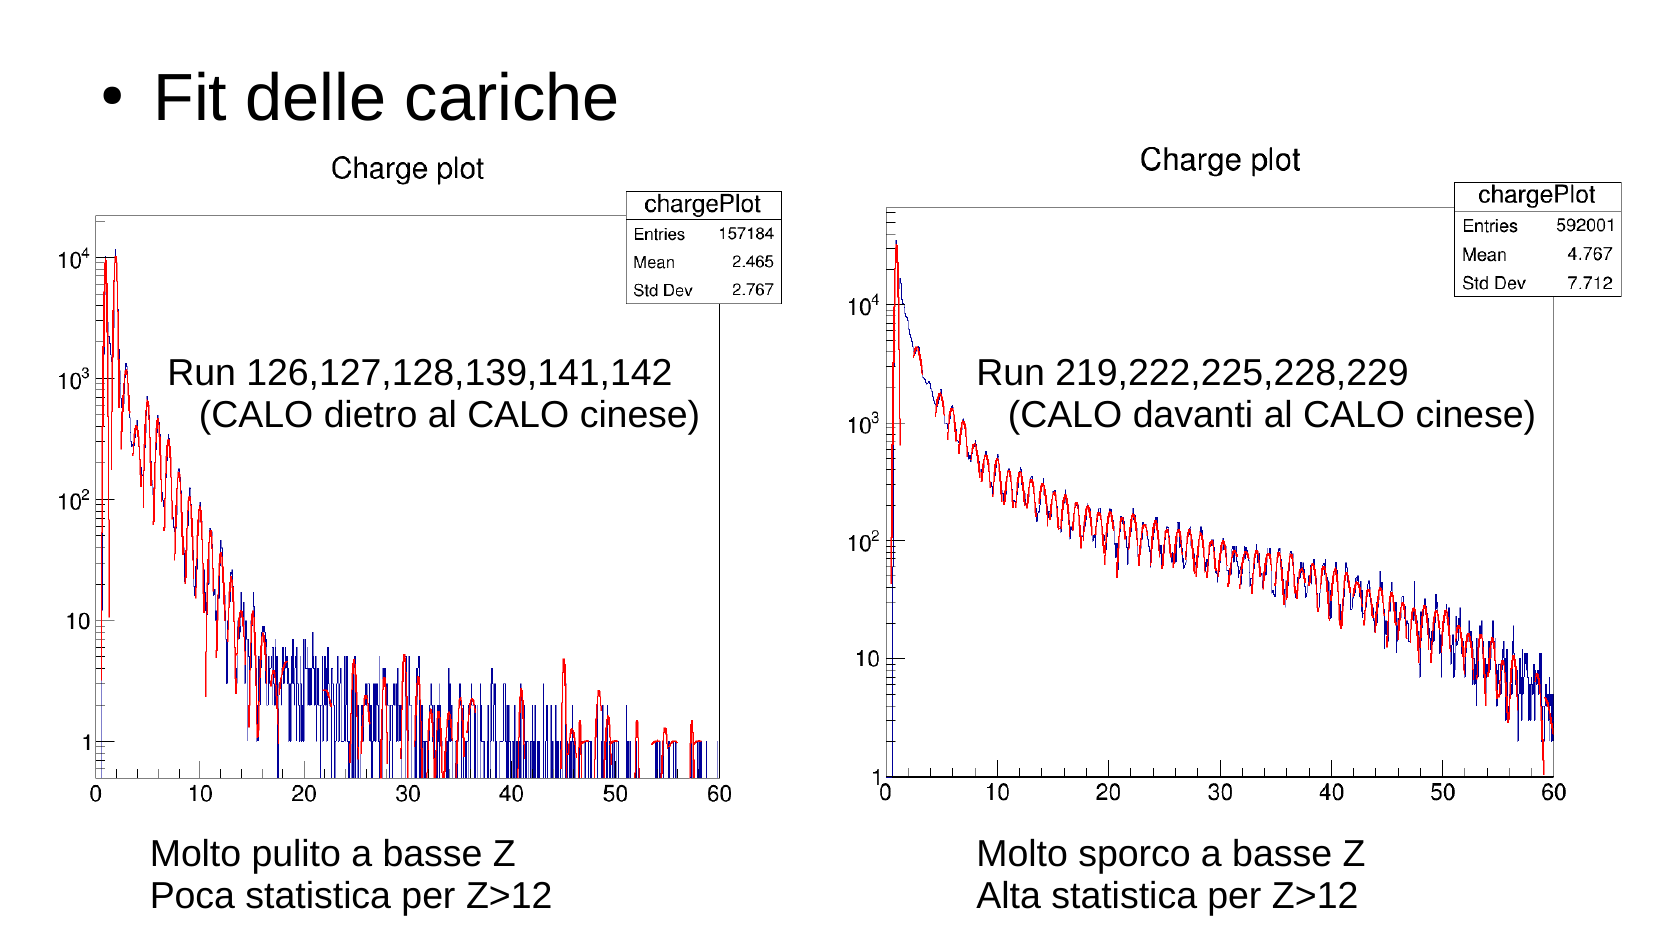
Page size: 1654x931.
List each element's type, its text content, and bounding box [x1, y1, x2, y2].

text_box Molto sporco a basse Z Alta statistica per Z>12 [961, 825, 1517, 924]
text_box Run 219,222,225,228,229 (CALO davanti al CALO cinese) [961, 344, 1555, 485]
text_box Run 126,127,128,139,141,142 (CALO dietro al CALO cinese) [152, 344, 721, 485]
picture [42, 149, 787, 811]
list Fit delle cariche [82, 60, 1571, 757]
picture [828, 140, 1630, 832]
text_box Molto pulito a basse Z Poca statistica per Z>12 [135, 825, 691, 924]
